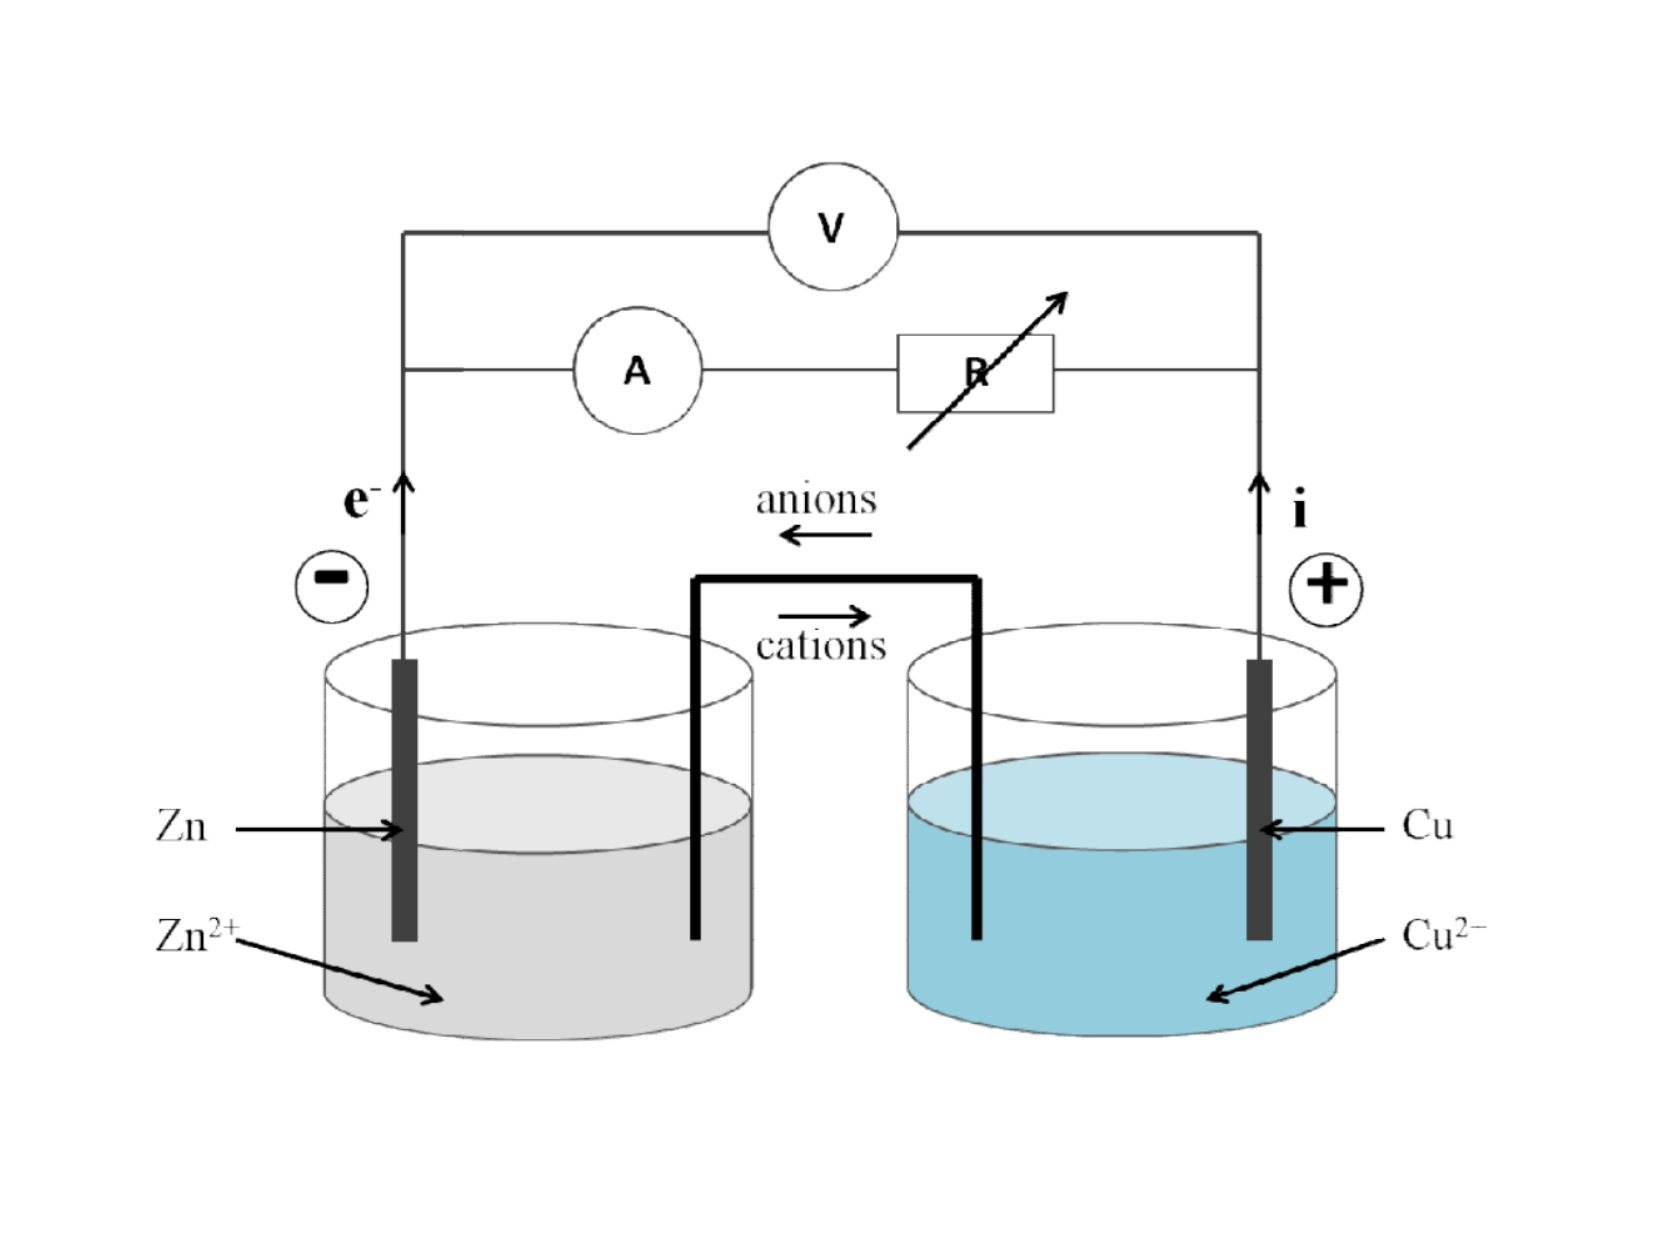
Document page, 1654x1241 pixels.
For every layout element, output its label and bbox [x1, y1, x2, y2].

picture [96, 137, 1583, 1063]
